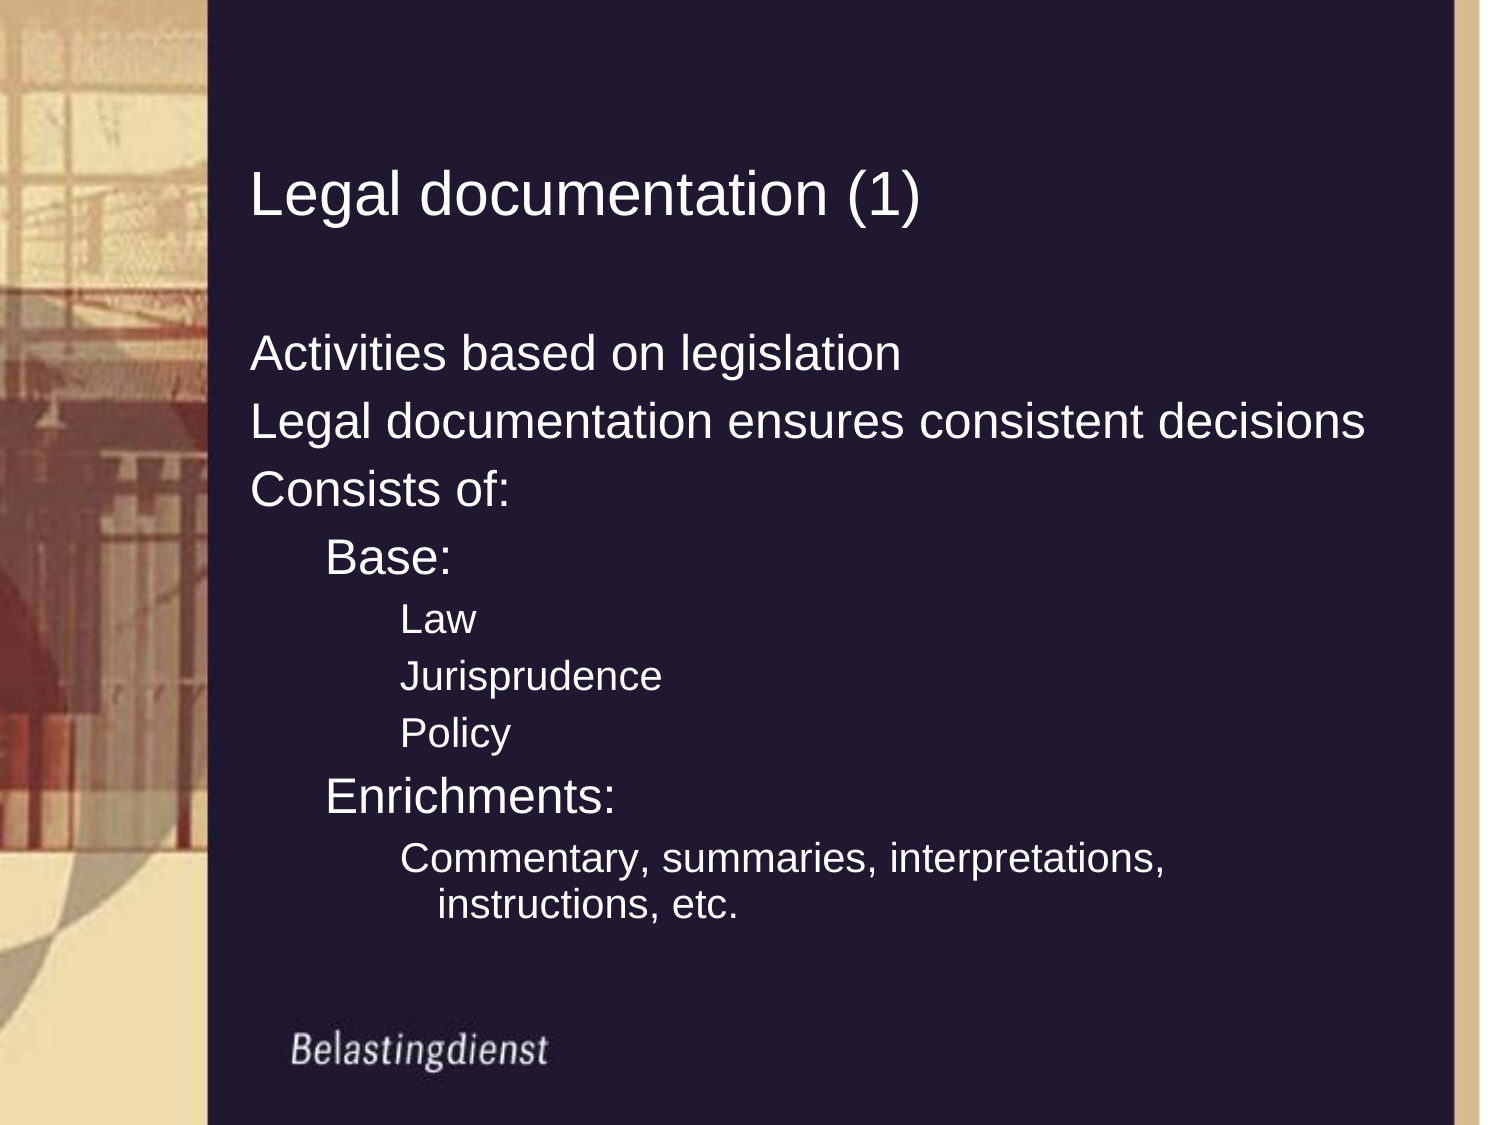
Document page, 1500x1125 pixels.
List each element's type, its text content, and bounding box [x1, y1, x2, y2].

list Activities based on legislation Legal documentation ensures consistent decisions Consists of: Base: Law Jurisprudence Policy Enrichments: Commentary, summaries, interpretations, instructions, etc. [249, 324, 1387, 1000]
picture [0, 0, 1500, 1125]
title Legal documentation (1) [249, 99, 1387, 288]
